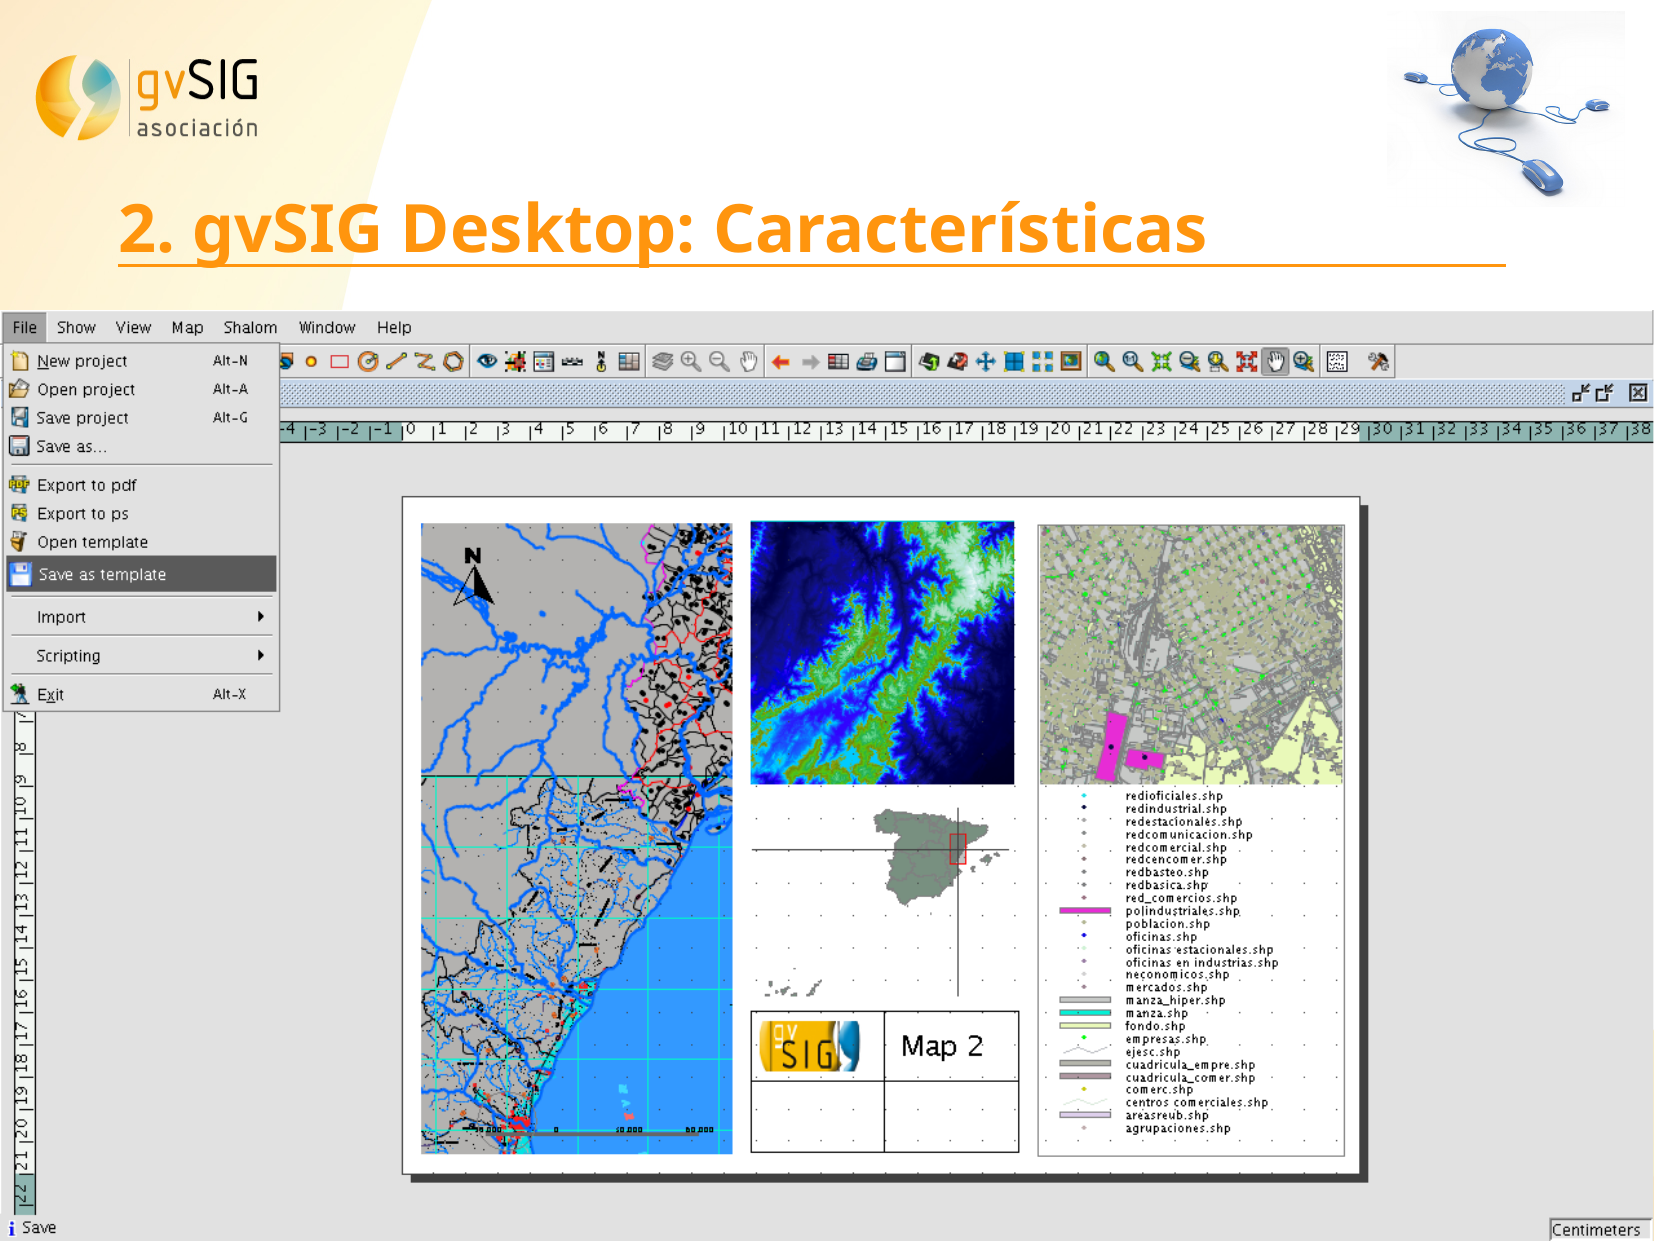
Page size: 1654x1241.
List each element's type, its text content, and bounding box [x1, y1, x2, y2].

picture [0, 0, 1654, 1241]
title 2. gvSIG Desktop: Características [118, 177, 1607, 276]
